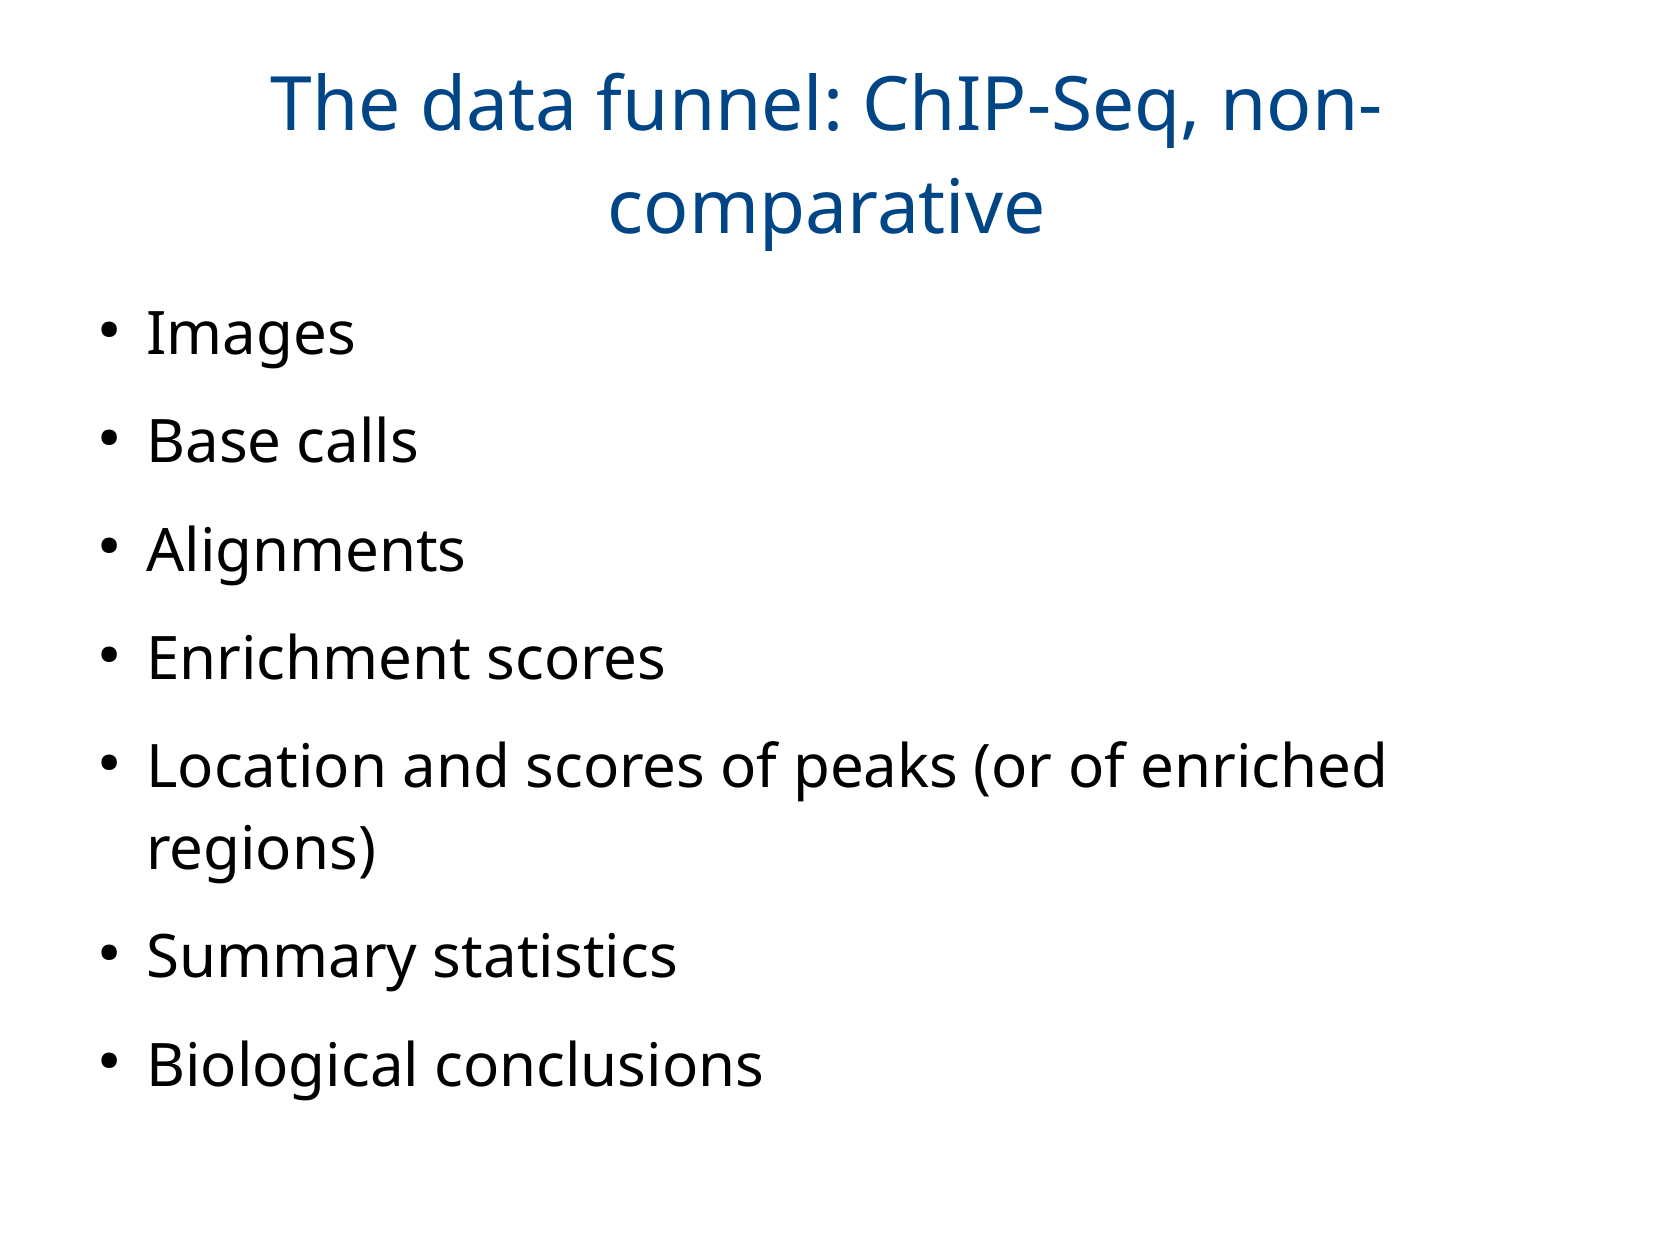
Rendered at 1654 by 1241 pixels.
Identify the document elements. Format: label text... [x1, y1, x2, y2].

title The data funnel: ChIP-Seq, non-comparative [82, 49, 1571, 257]
list Images Base calls Alignments Enrichment scores Location and scores of peaks (or of enriched regions) Summary statistics Biological conclusions [82, 290, 1571, 1109]
